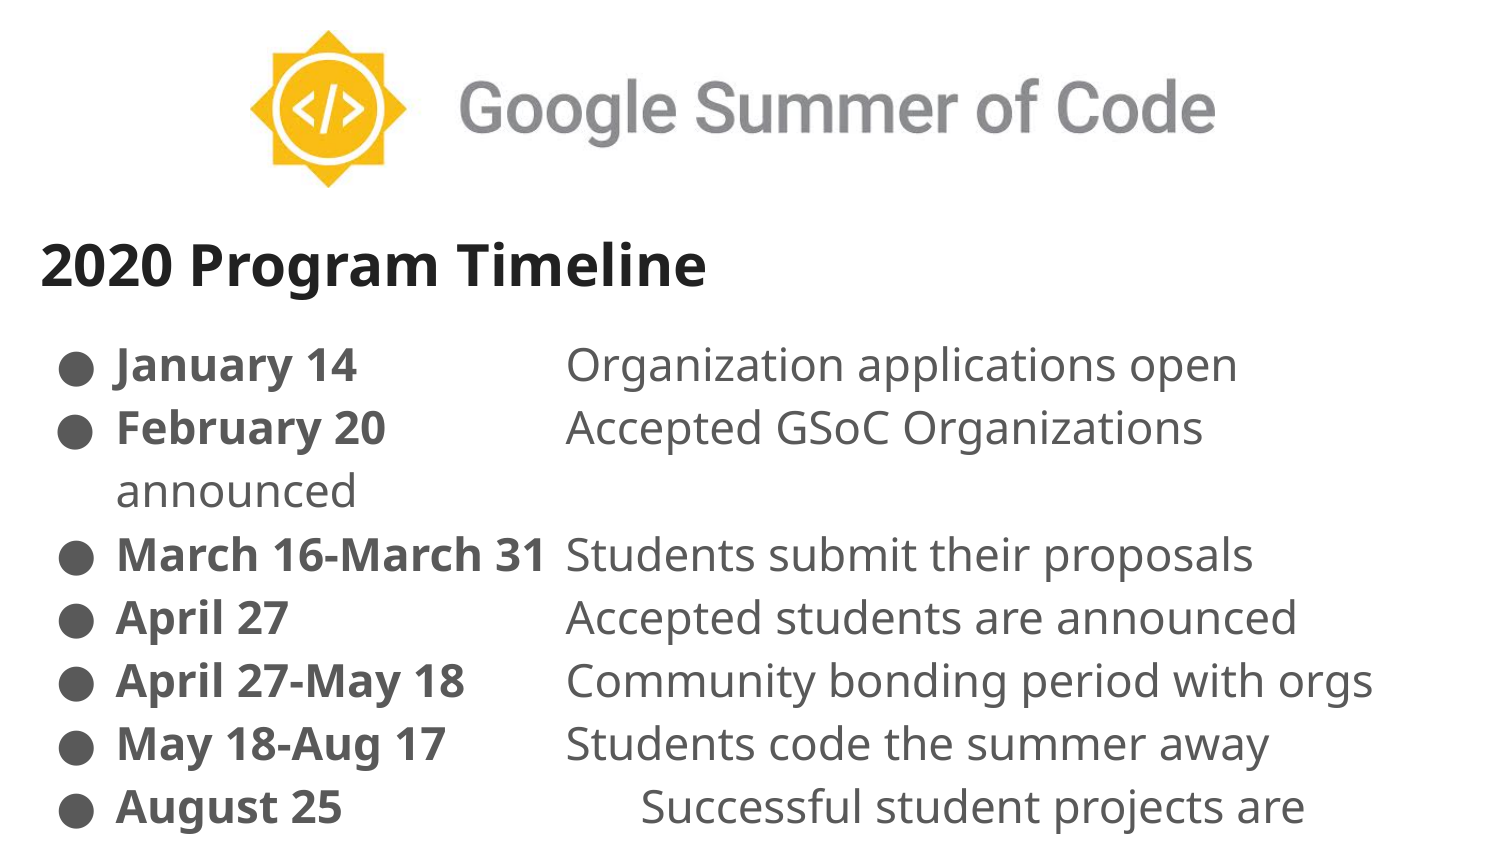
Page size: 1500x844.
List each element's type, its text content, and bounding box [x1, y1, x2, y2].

picture [250, 30, 1232, 188]
list 2020 Program Timeline January 14 Organization applications open February 20 Accepted GSoC Organizations announced March 16-March 31 Students submit their proposals April 27 Accepted students are announced April 27-May 18 Community bonding period with orgs May 18-Aug 17 Students code the summer away August 25 Successful student projects are announced [25, 202, 1467, 819]
